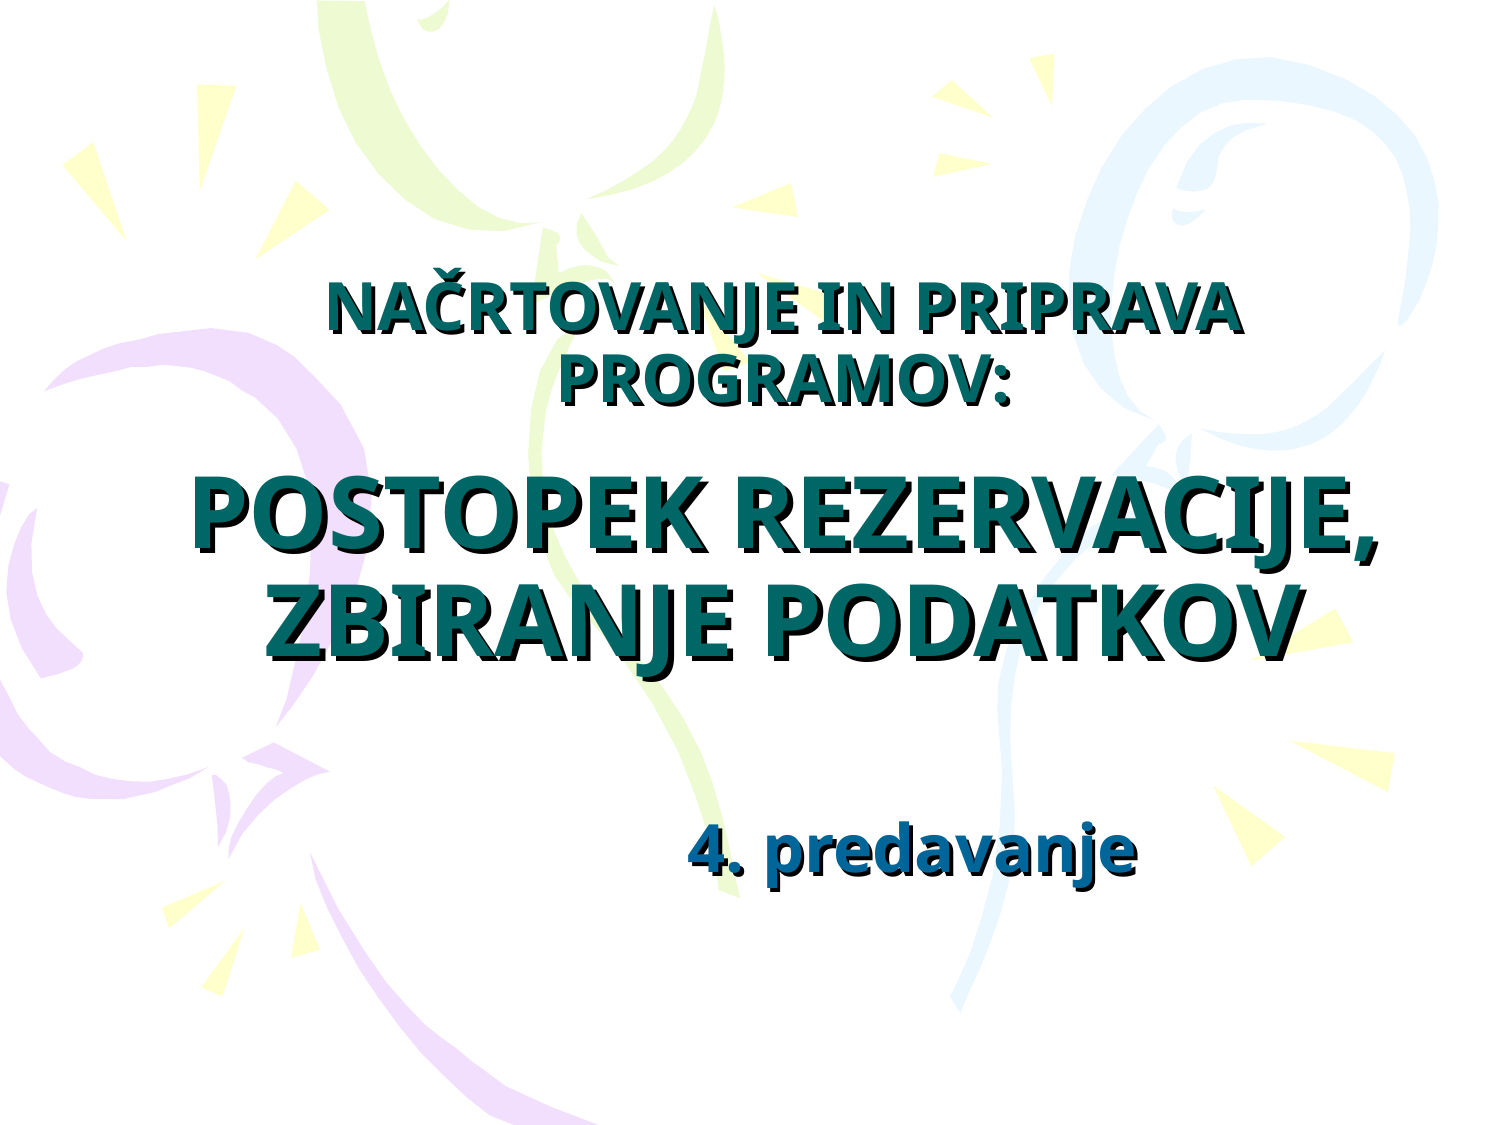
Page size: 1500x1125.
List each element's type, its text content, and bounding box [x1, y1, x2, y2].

subtitle 4. predavanje [408, 702, 1417, 946]
title NAČRTOVANJE IN PRIPRAVA PROGRAMOV: POSTOPEK REZERVACIJE, ZBIRANJE PODATKOV [147, 97, 1419, 686]
